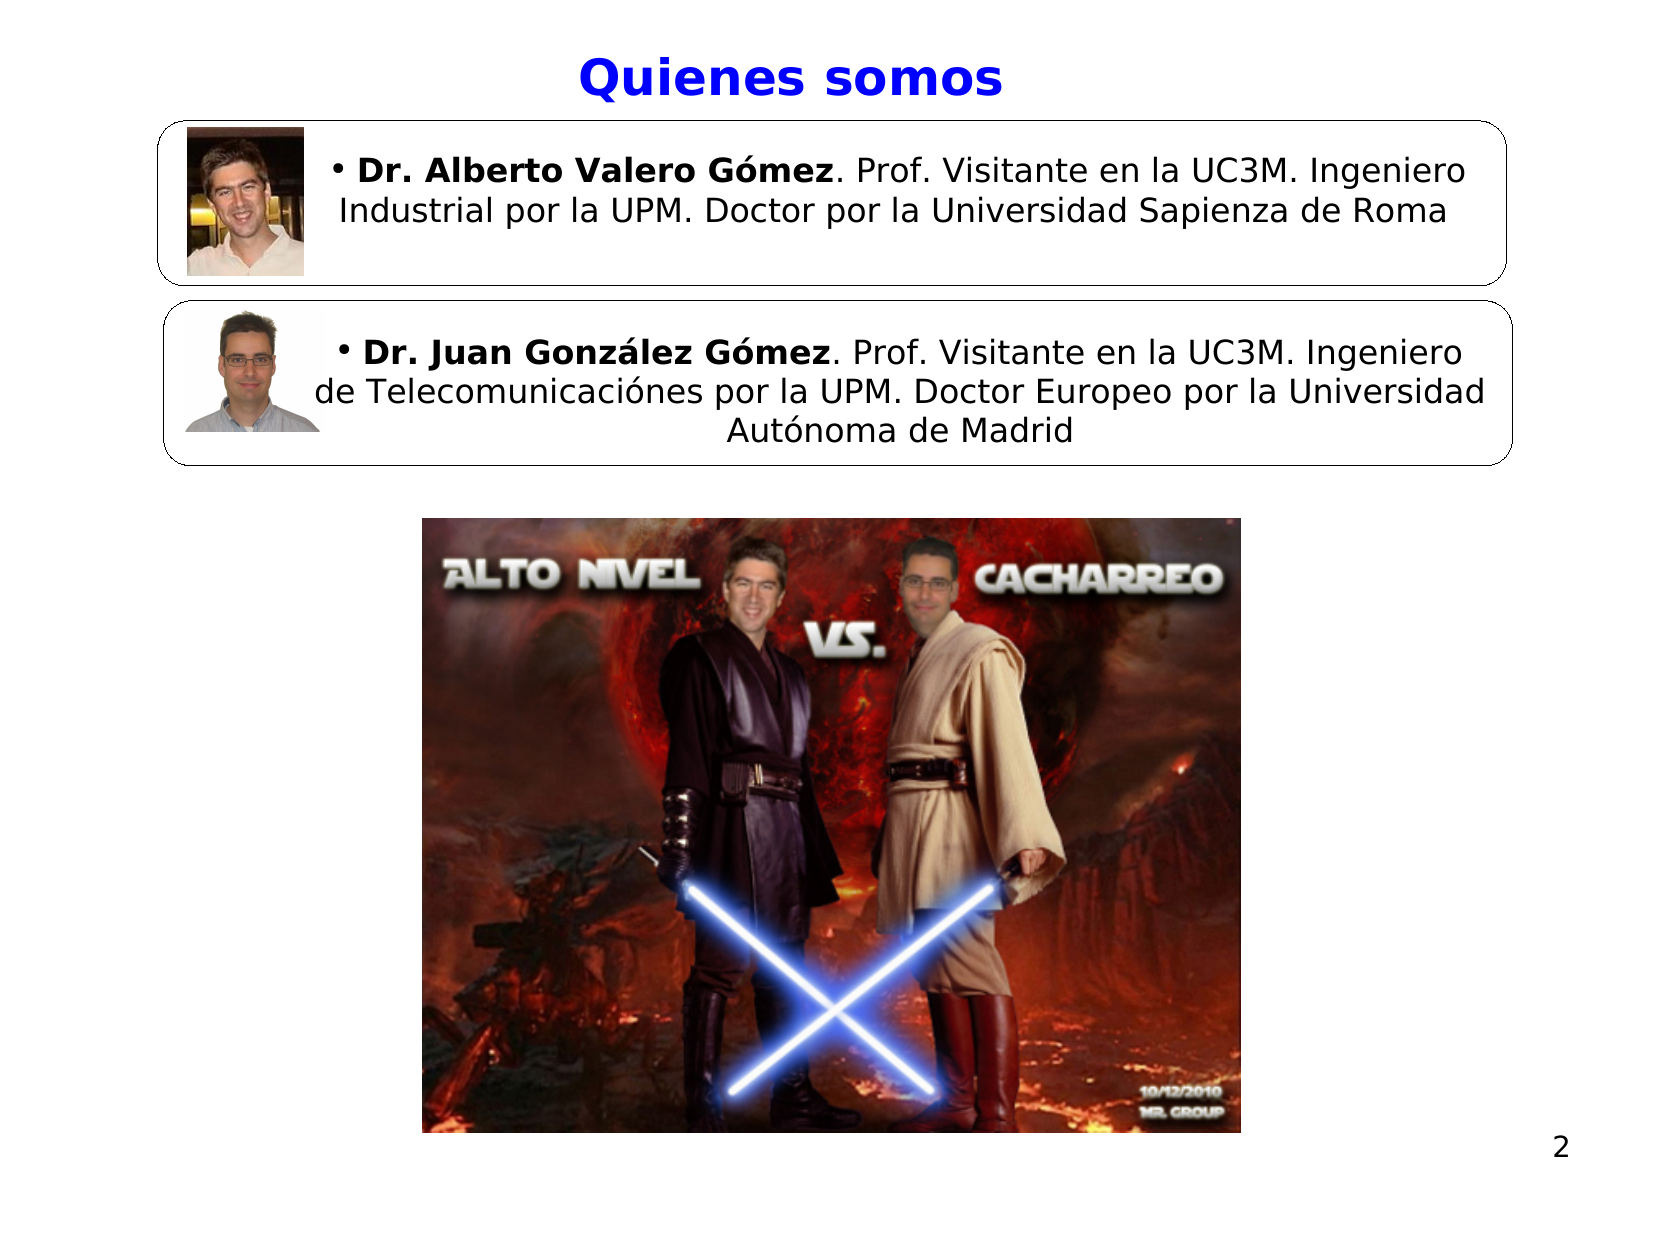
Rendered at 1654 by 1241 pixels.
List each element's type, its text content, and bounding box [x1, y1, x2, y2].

text_box Quienes somos [563, 41, 1166, 115]
text_box Dr. Juan González Gómez. Prof. Visitante en la UC3M. Ingeniero de Telecomunicaciónes por la UPM. Doctor Europeo por la Universidad Autónoma de Madrid [299, 322, 1503, 458]
text_box Dr. Alberto Valero Gómez. Prof. Visitante en la UC3M. Ingeniero Industrial por la UPM. Doctor por la Universidad Sapienza de Roma [316, 140, 1520, 271]
picture [184, 309, 325, 432]
picture [422, 518, 1241, 1133]
picture [187, 127, 304, 276]
